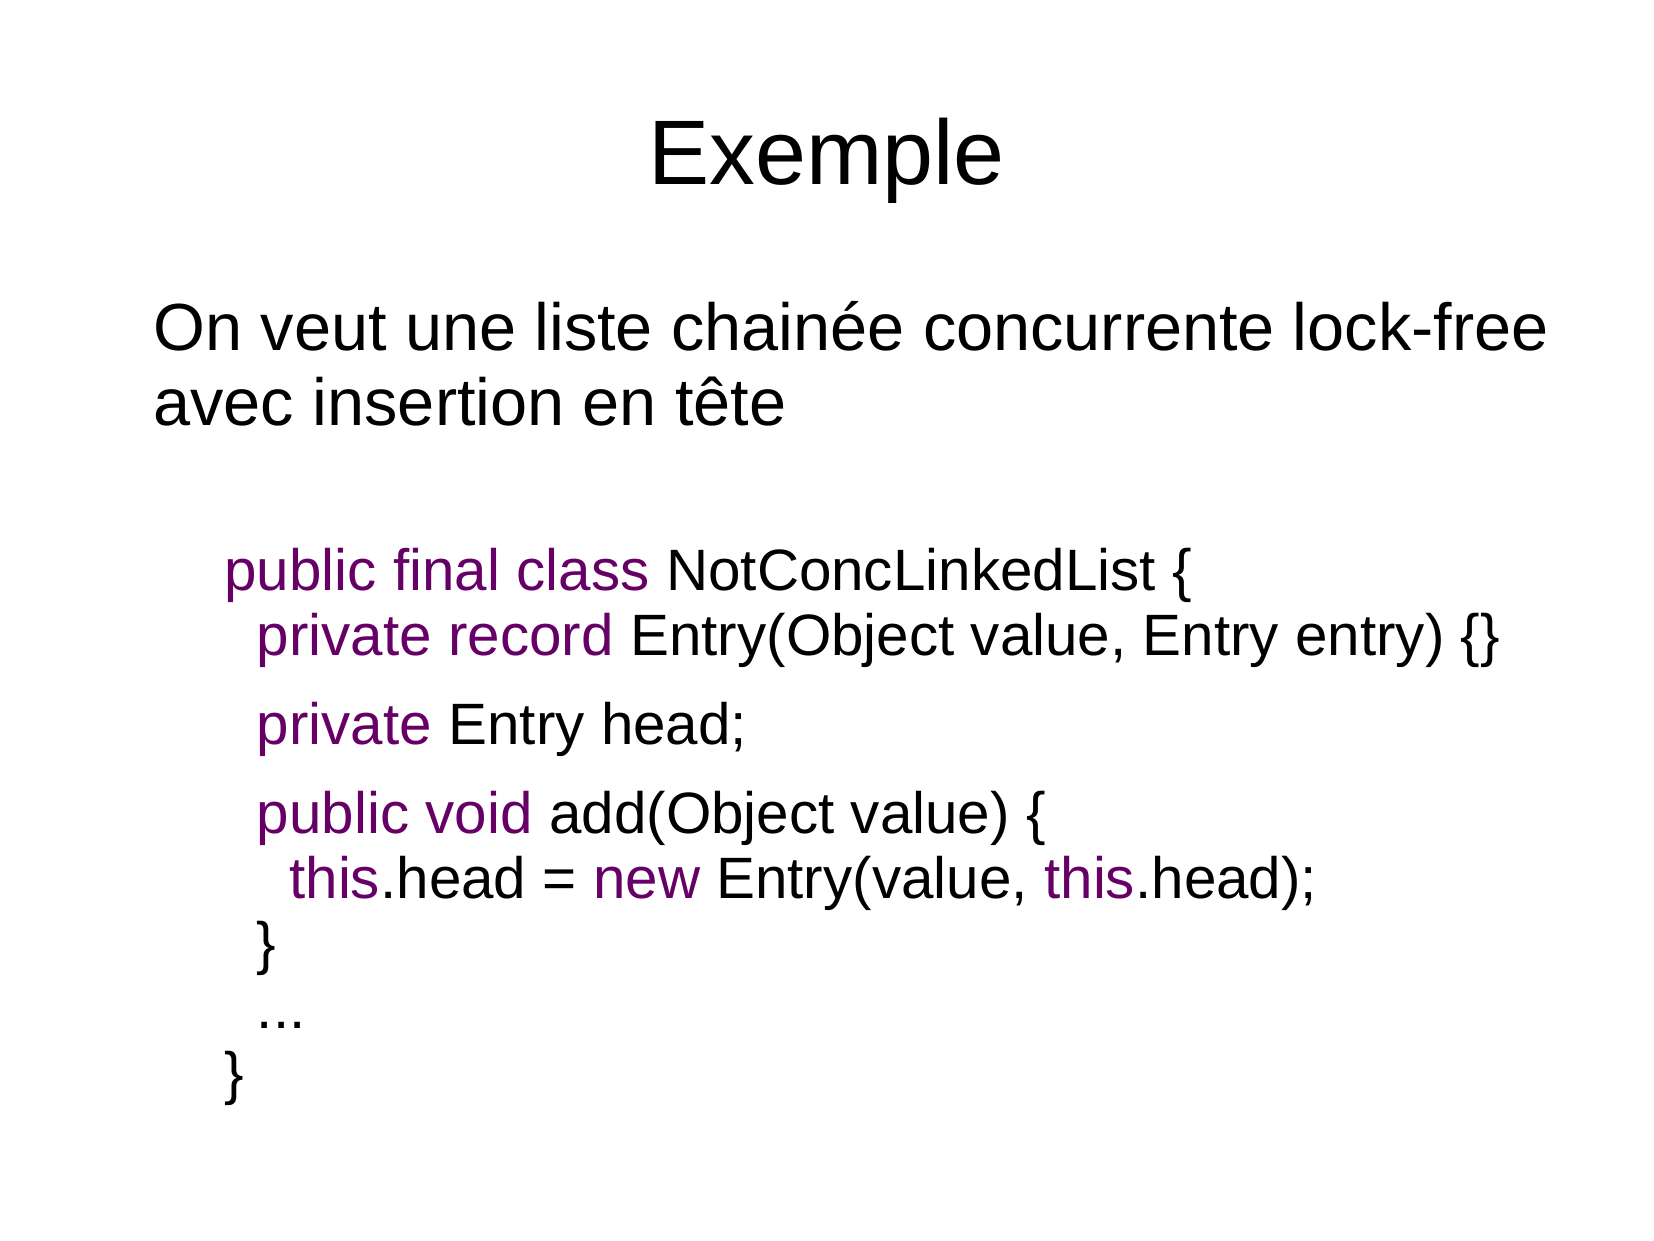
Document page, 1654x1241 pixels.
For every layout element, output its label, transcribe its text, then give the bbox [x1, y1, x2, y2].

title Exemple [82, 49, 1571, 257]
list On veut une liste chainée concurrente lock-free avec insertion en tête public final class NotConcLinkedList { private record Entry(Object value, Entry entry) {} private Entry head; public void add(Object value) { this.head = new Entry(value, this.head); } ... } [82, 290, 1571, 1156]
